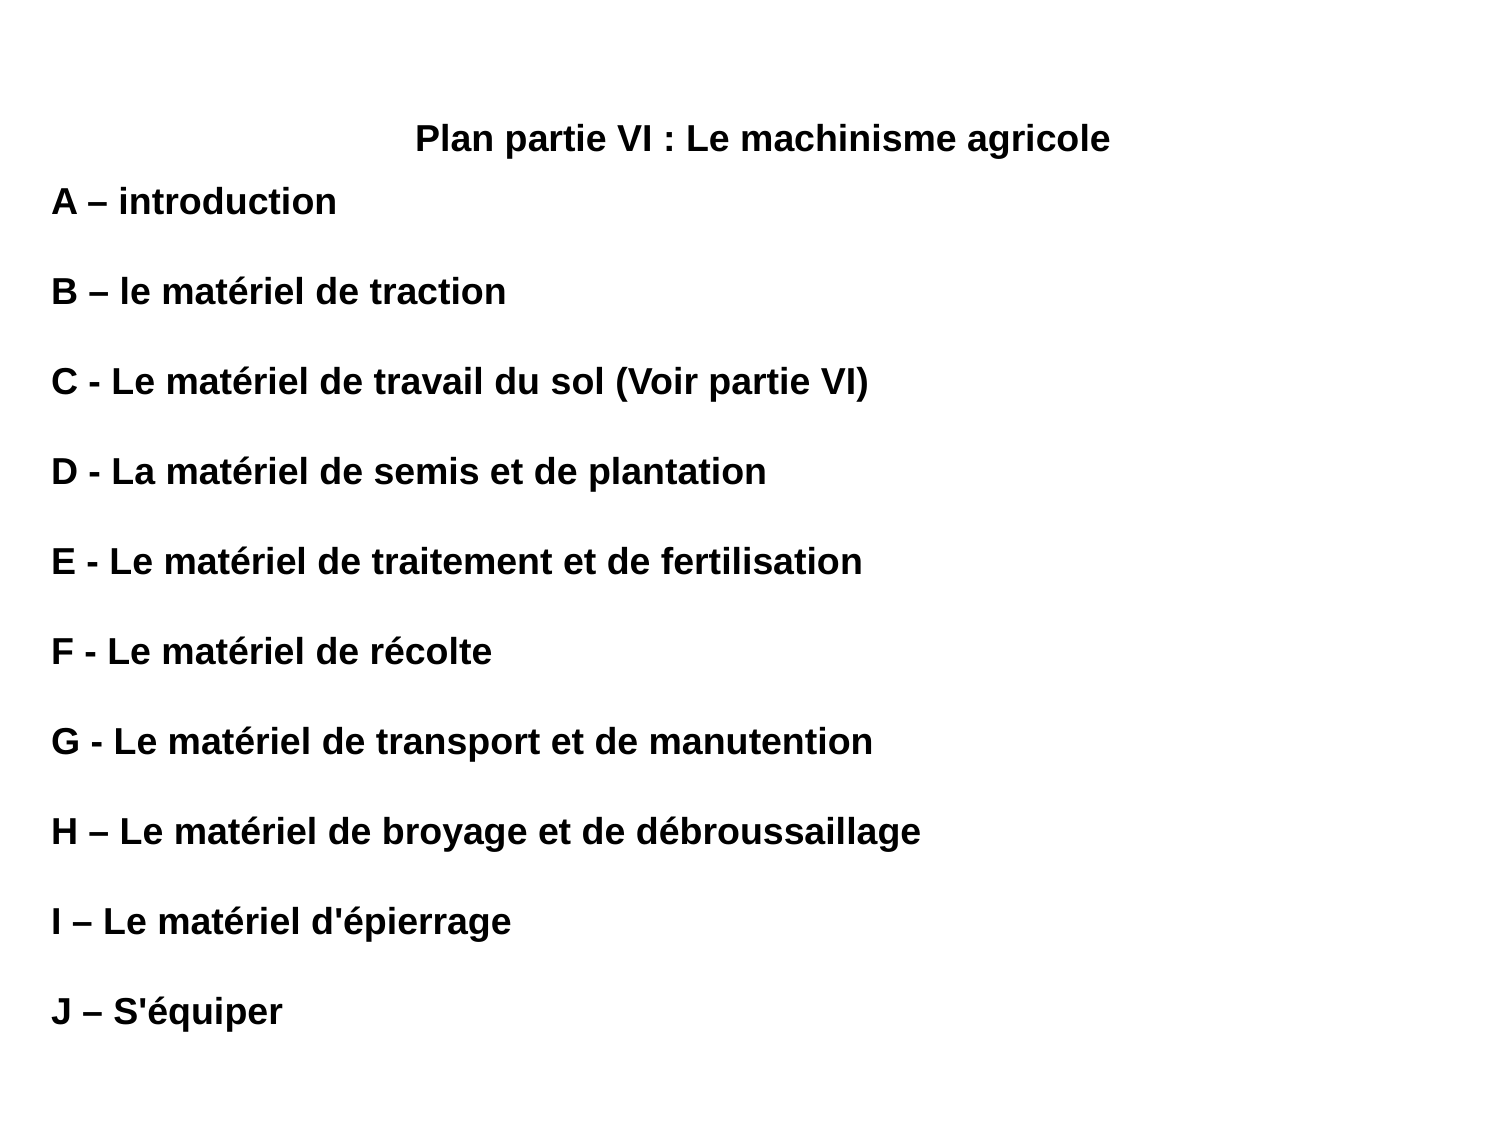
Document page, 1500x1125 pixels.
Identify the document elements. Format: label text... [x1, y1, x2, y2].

text_box Plan partie VI : Le machinisme agricole [88, 42, 1439, 231]
text_box A – introduction B – le matériel de traction C - Le matériel de travail du sol (Voir partie VI) D - La matériel de semis et de plantation E - Le matériel de traitement et de fertilisation F - Le matériel de récolte G - Le matériel de transport et de manutention H – Le matériel de broyage et de débroussaillage I – Le matériel d'épierrage J – S'équiper [51, 177, 1406, 1063]
